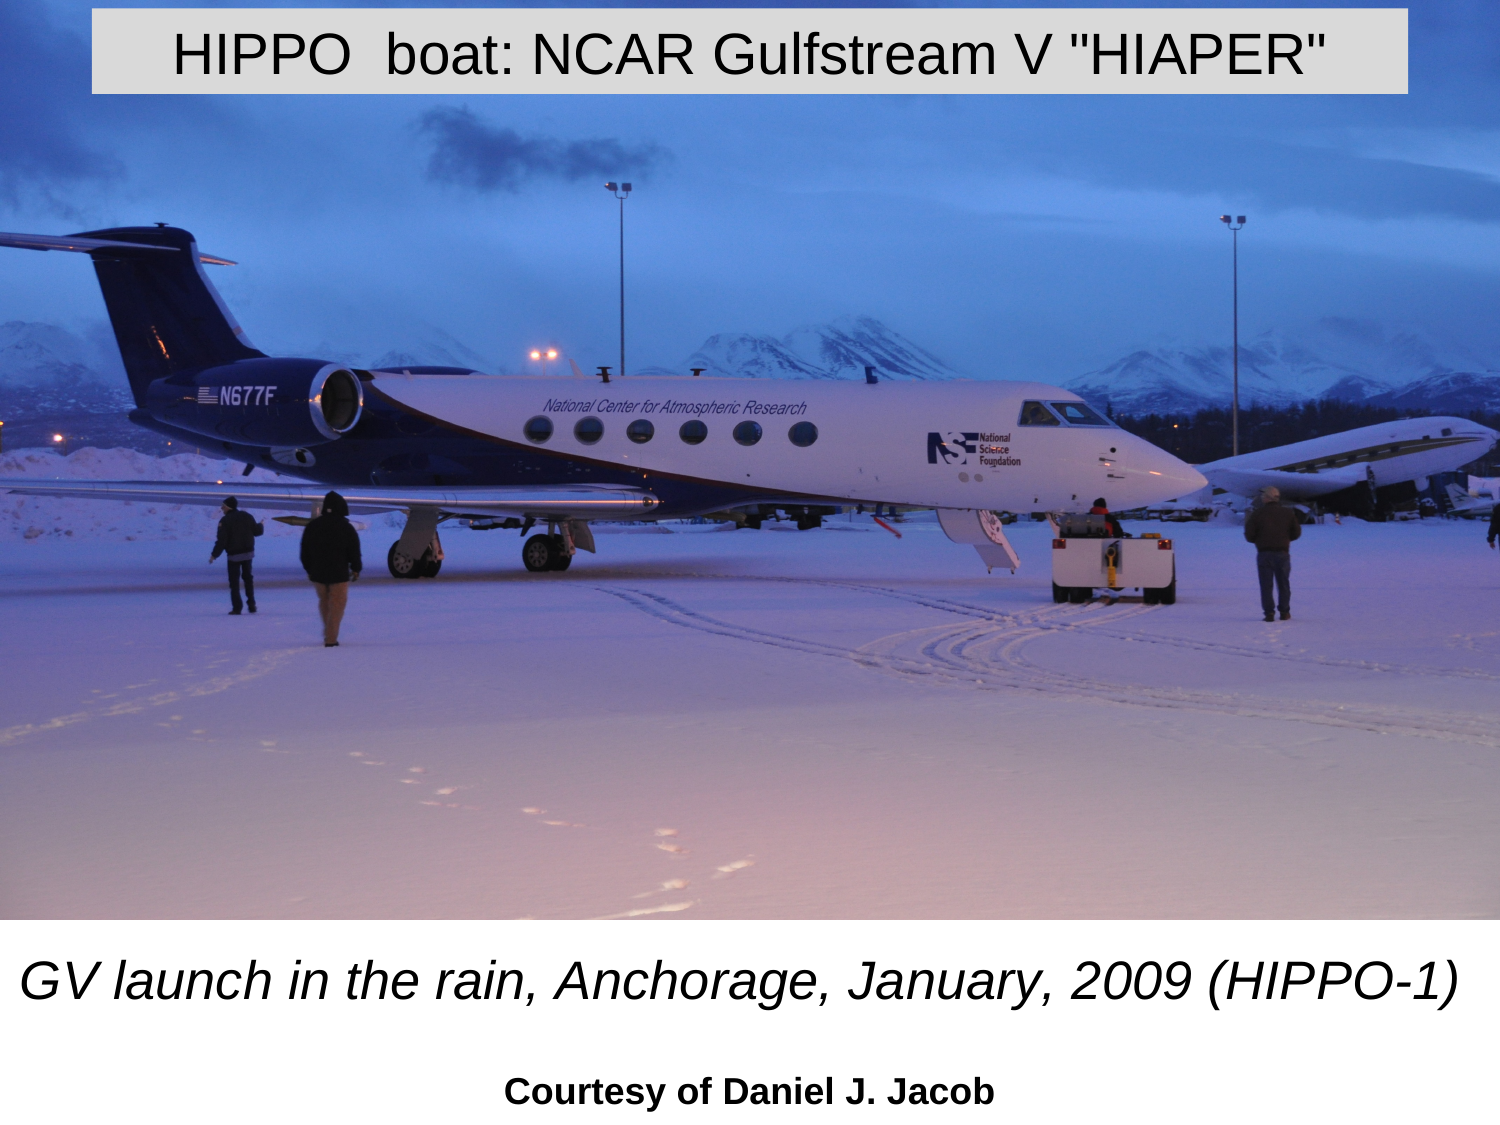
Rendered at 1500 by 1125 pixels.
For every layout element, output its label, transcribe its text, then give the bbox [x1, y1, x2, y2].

text_box Courtesy of Daniel J. Jacob [489, 1059, 1011, 1120]
text_box HIPPO boat: NCAR Gulfstream V "HIAPER" [91, 8, 1409, 94]
picture [0, 0, 1500, 920]
text_box GV launch in the rain, Anchorage, January, 2009 (HIPPO-1) [6, 938, 1495, 1018]
